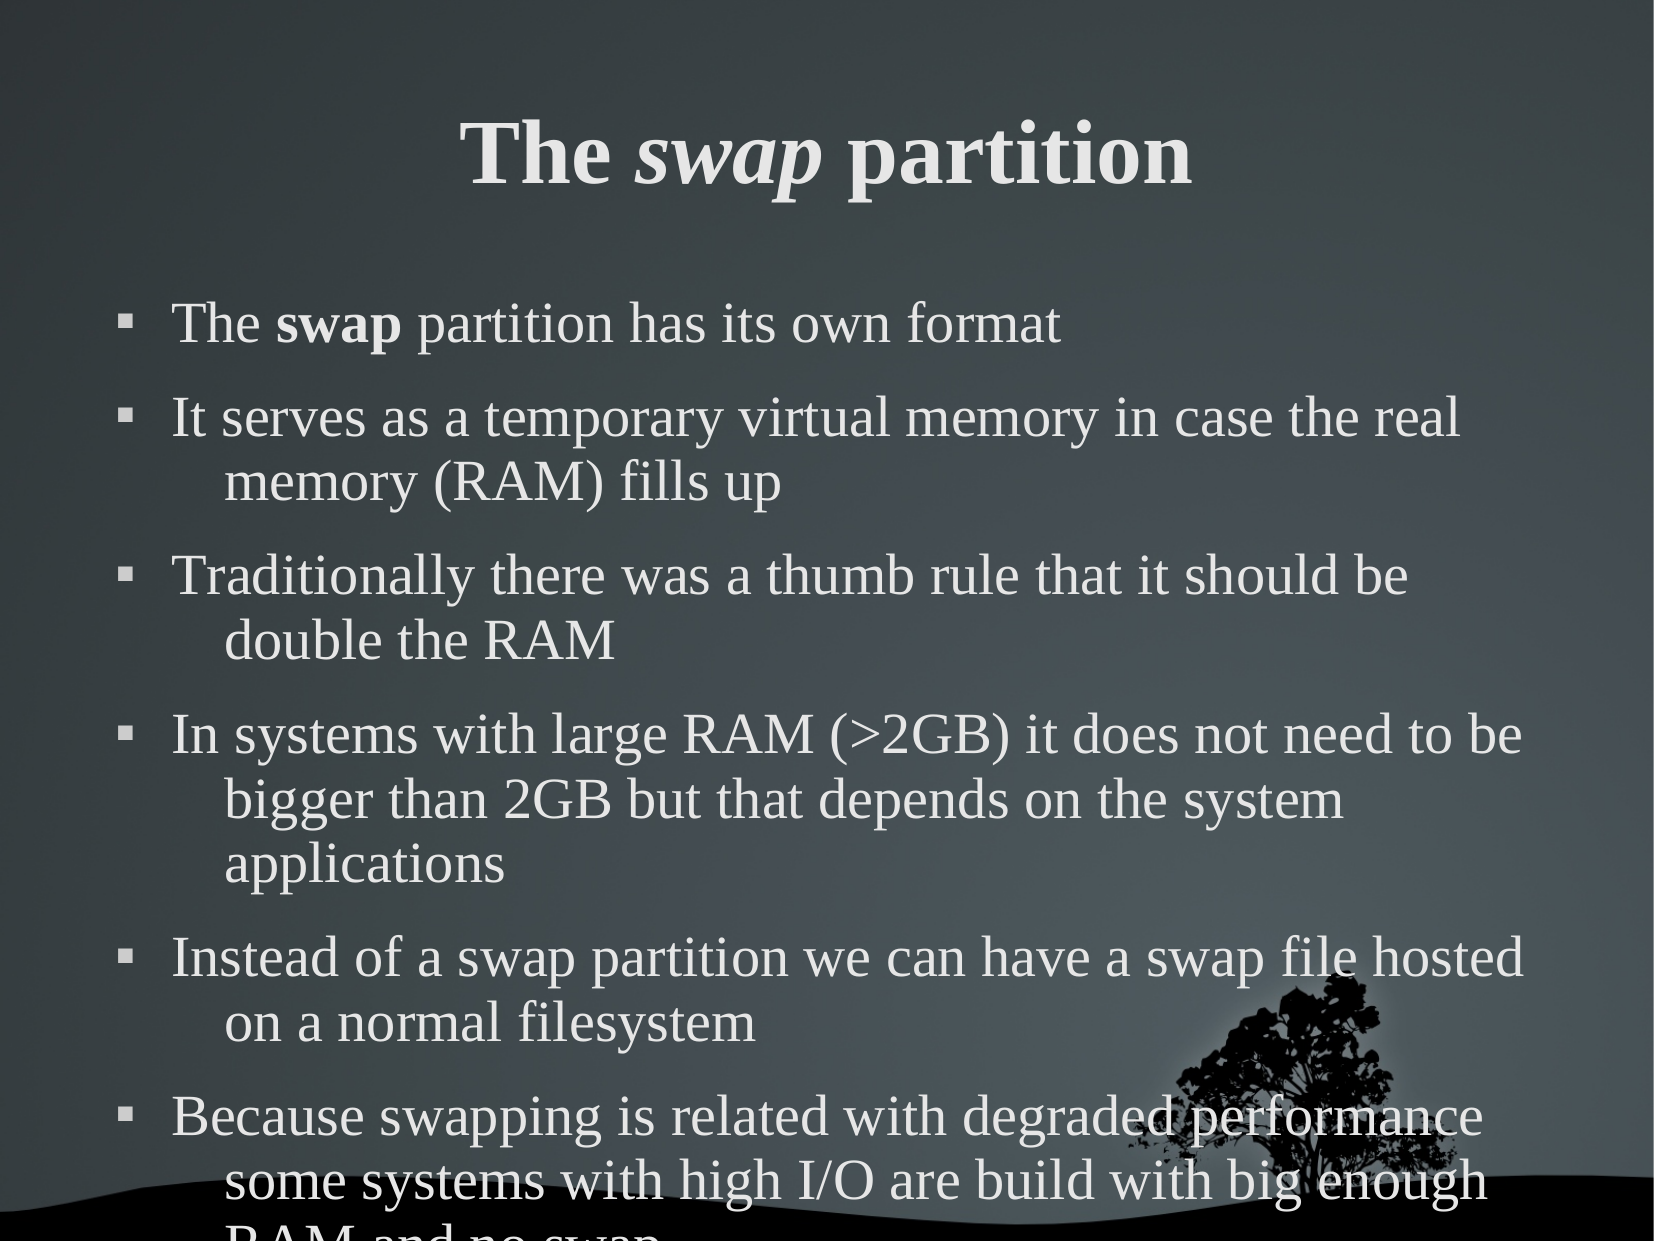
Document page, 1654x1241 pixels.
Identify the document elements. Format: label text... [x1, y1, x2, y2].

picture [278, 1230, 286, 1241]
title The swap partition [82, 49, 1571, 257]
picture [236, 1228, 250, 1241]
picture [0, 0, 1654, 1241]
list The swap partition has its own format It serves as a temporary virtual memory in case the real memory (RAM) fills up Traditionally there was a thumb rule that it should be double the RAM In systems with large RAM (>2GB) it does not need to be bigger than 2GB but that depends on the system applications Instead of a swap partition we can have a swap file hosted on a normal filesystem Because swapping is related with degraded performance some systems with high I/O are build with big enough RAM and no swap [82, 290, 1571, 1194]
picture [339, 1232, 344, 1241]
